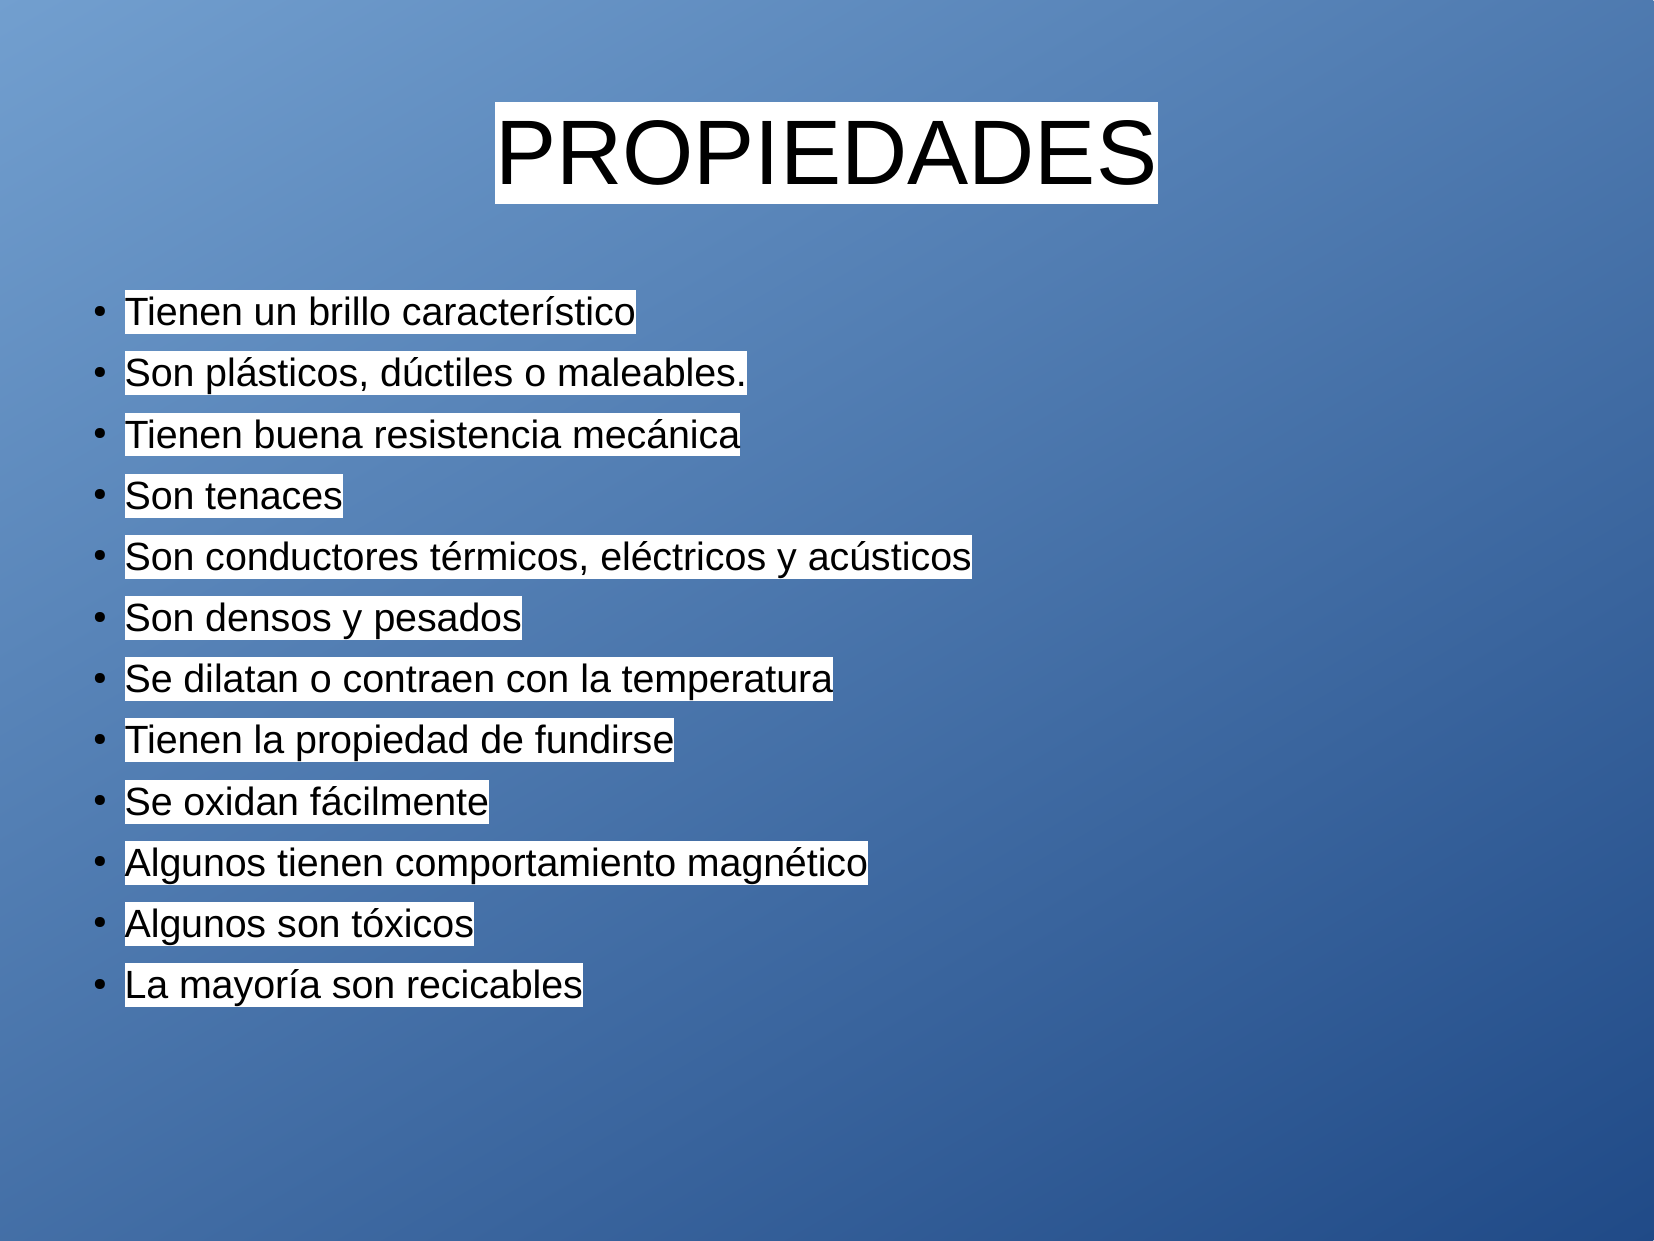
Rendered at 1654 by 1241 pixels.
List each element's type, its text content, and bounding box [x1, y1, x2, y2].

list Tienen un brillo característico Son plásticos, dúctiles o maleables. Tienen buena resistencia mecánica Son tenaces Son conductores térmicos, eléctricos y acústicos Son densos y pesados Se dilatan o contraen con la temperatura Tienen la propiedad de fundirse Se oxidan fácilmente Algunos tienen comportamiento magnético Algunos son tóxicos La mayoría son recicables [82, 290, 1571, 1010]
title PROPIEDADES [82, 49, 1571, 257]
